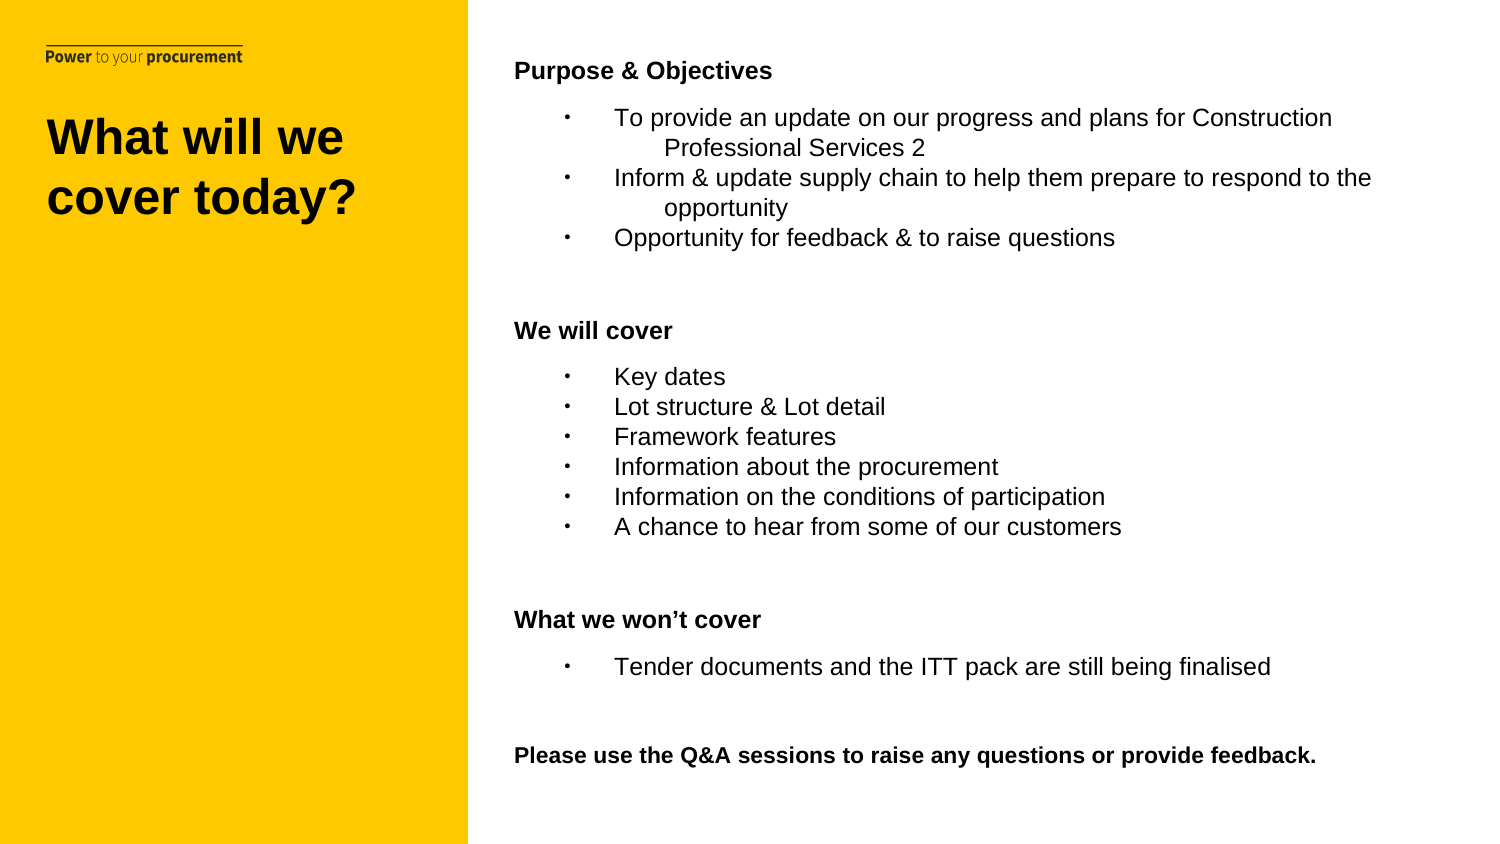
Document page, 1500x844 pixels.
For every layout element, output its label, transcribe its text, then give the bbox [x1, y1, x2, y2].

title Purpose & Objectives To provide an update on our progress and plans for Construction Professional Services 2 Inform & update supply chain to help them prepare to respond to the opportunity Opportunity for feedback & to raise questions We will cover Key dates Lot structure & Lot detail Framework features Information about the procurement Information on the conditions of participation A chance to hear from some of our customers What we won’t cover Tender documents and the ITT pack are still being finalised Please use the Q&A sessions to raise any questions or provide feedback. [514, 54, 1407, 651]
title What will we cover today? [46, 104, 423, 209]
